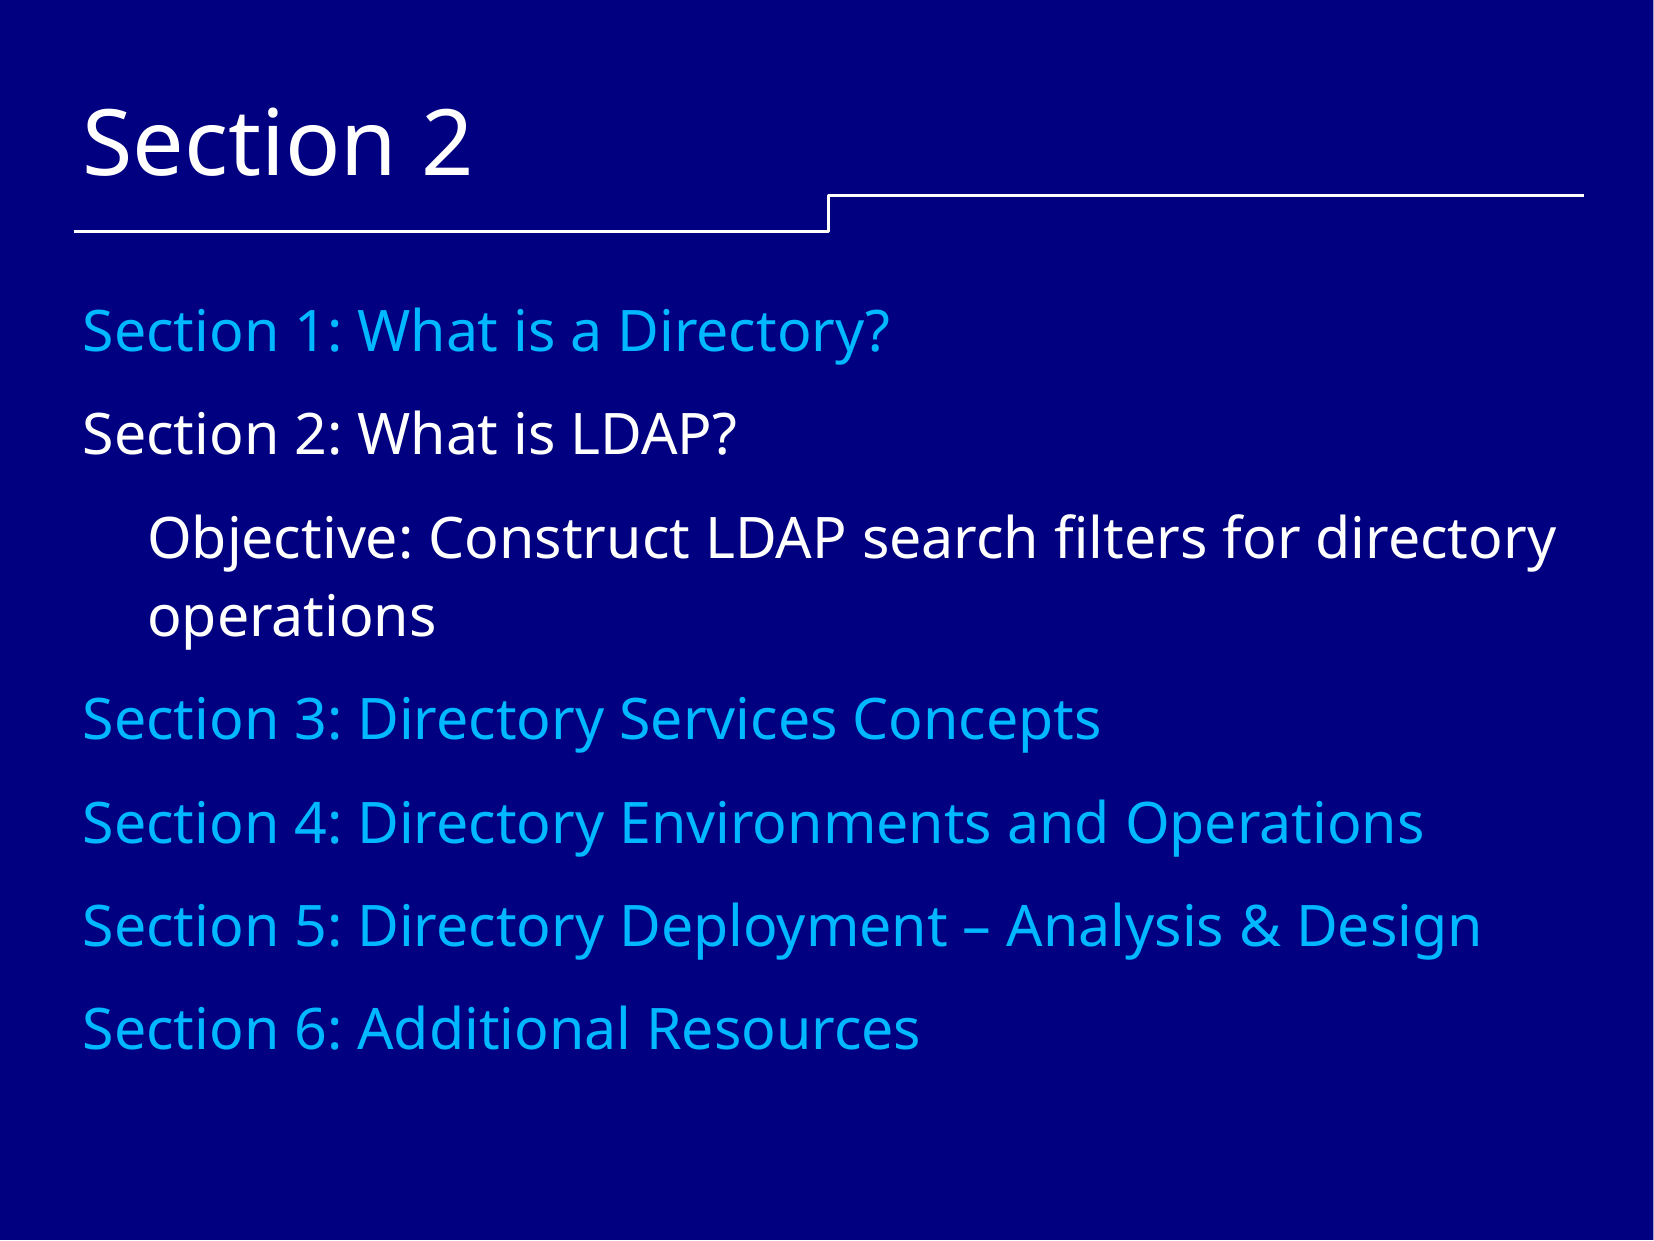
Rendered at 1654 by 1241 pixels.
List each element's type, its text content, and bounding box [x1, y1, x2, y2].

list Section 1: What is a Directory? Section 2: What is LDAP? Objective: Construct LDAP search filters for directory operations Section 3: Directory Services Concepts Section 4: Directory Environments and Operations Section 5: Directory Deployment – Analysis & Design Section 6: Additional Resources [82, 290, 1571, 1109]
title Section 2 [82, 49, 1571, 232]
